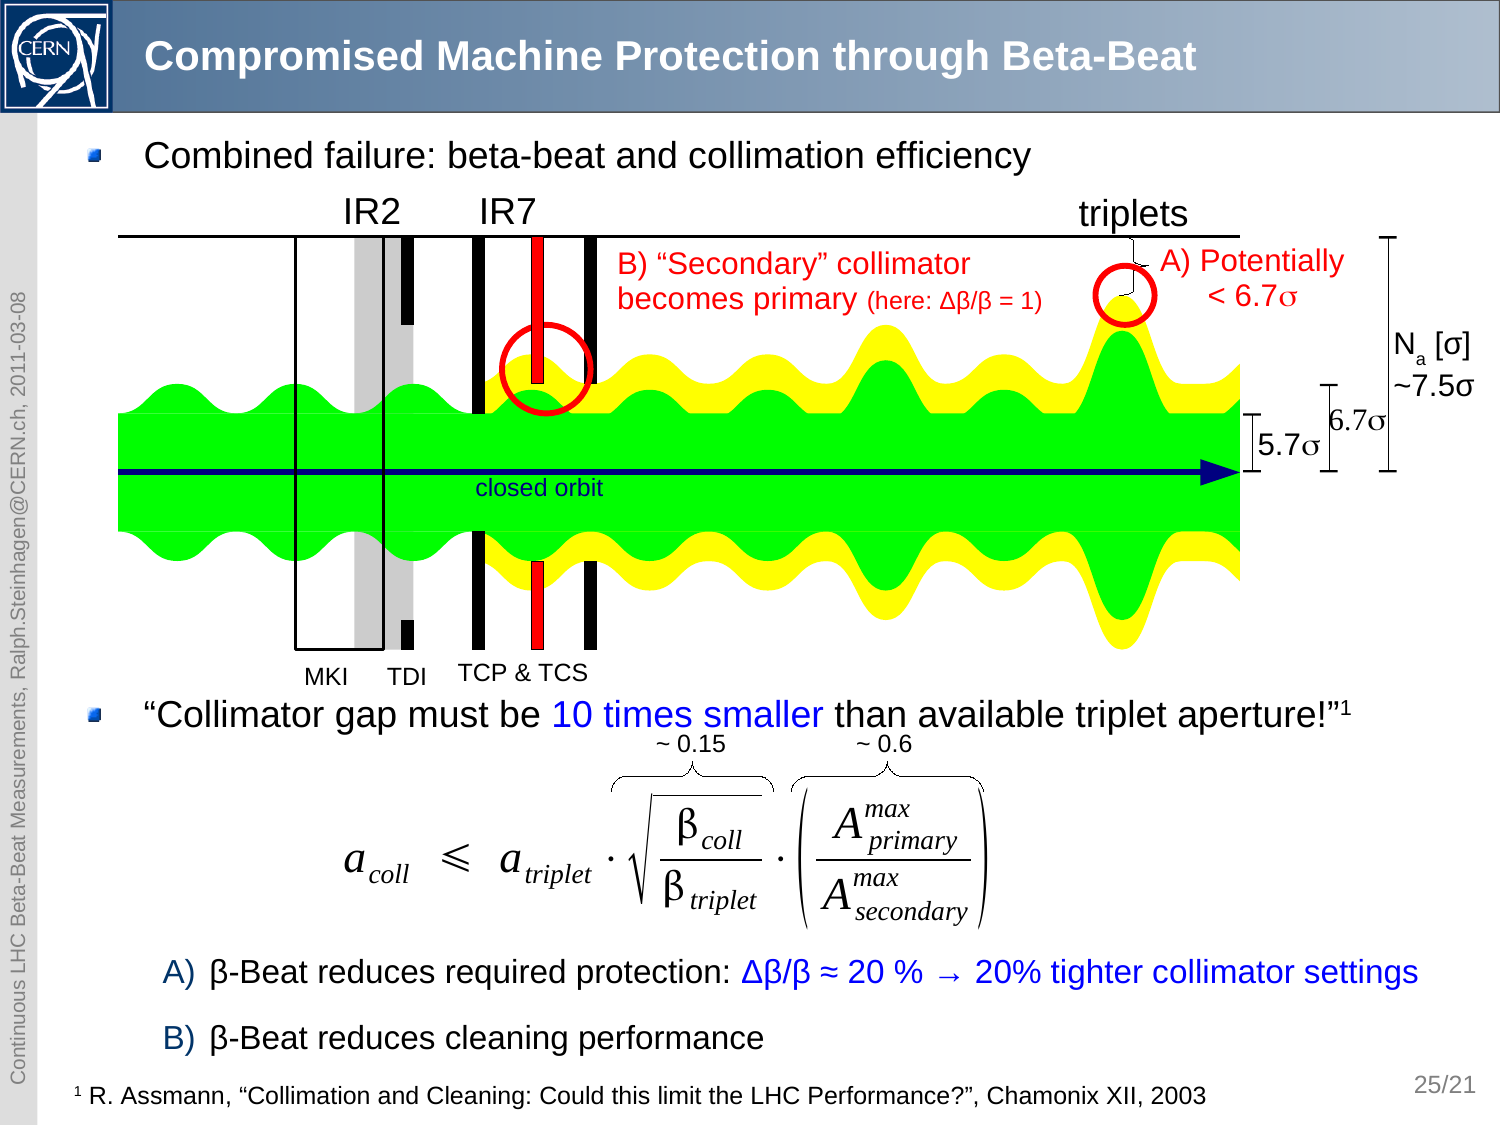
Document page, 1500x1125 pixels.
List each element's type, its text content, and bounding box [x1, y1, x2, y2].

list Combined failure: beta-beat and collimation efficiency “Collimator gap must be 10 times smaller than available triplet aperture!”1 β-Beat reduces required protection: Δβ/β ≈ 20 % → 20% tighter collimator settings β-Beat reduces cleaning performance [87, 132, 1438, 1057]
picture [0, 0, 113, 113]
text_box 1 R. Assmann, “Collimation and Cleaning: Could this limit the LHC Performance?”, Chamonix XII, 2003 [59, 1074, 1388, 1118]
title Compromised Machine Protection through Beta-Beat [144, 0, 1329, 113]
text_box Na [σ] ~7.5σ [1438, 318, 1495, 411]
